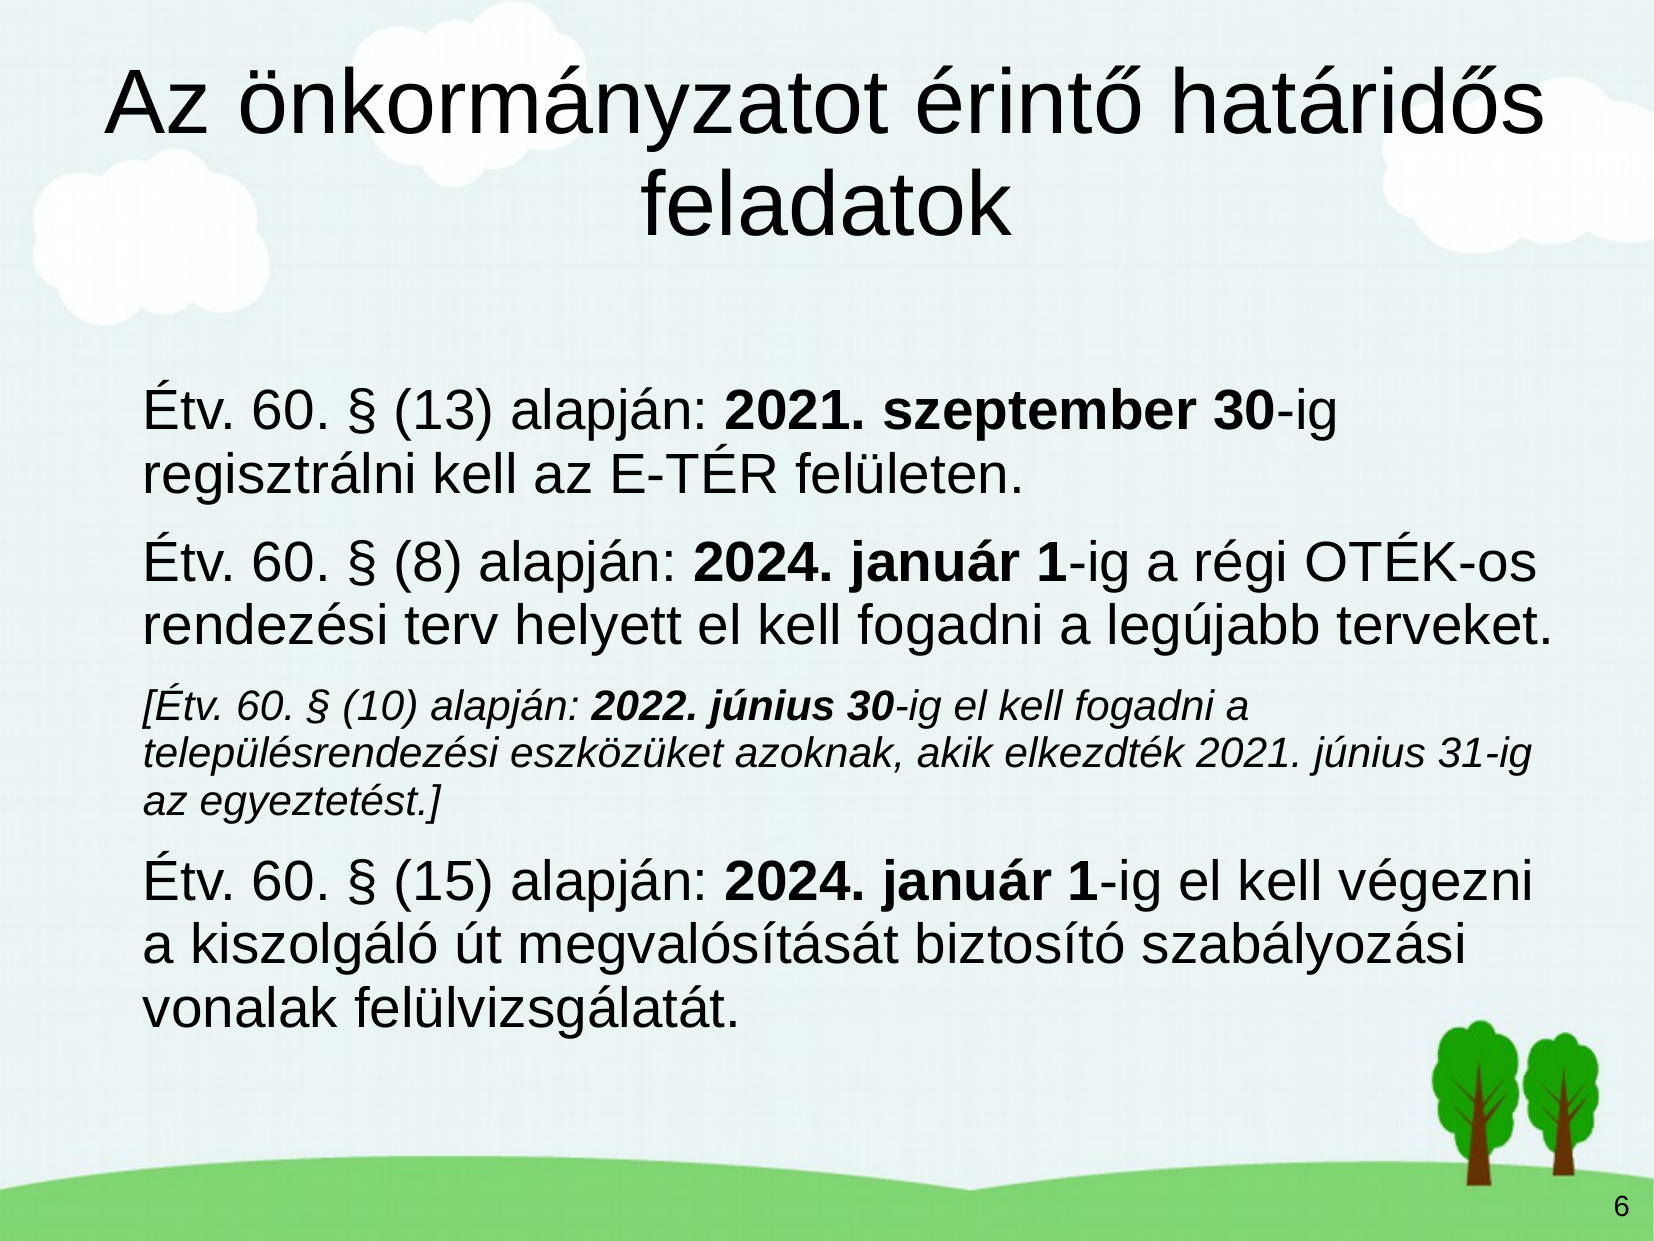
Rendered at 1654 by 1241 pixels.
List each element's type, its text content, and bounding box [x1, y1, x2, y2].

title Az önkormányzatot érintő határidős feladatok [82, 49, 1571, 257]
picture [0, 0, 1654, 1241]
list Étv. 60. § (13) alapján: 2021. szeptember 30-ig regisztrálni kell az E-TÉR felületen. Étv. 60. § (8) alapján: 2024. január 1-ig a régi OTÉK-os rendezési terv helyett el kell fogadni a legújabb terveket. [Étv. 60. § (10) alapján: 2022. június 30-ig el kell fogadni a településrendezési eszközüket azoknak, akik elkezdték 2021. június 31-ig az egyeztetést.] Étv. 60. § (15) alapján: 2024. január 1-ig el kell végezni a kiszolgáló út megvalósítását biztosító szabályozási vonalak felülvizsgálatát. [82, 290, 1571, 1087]
